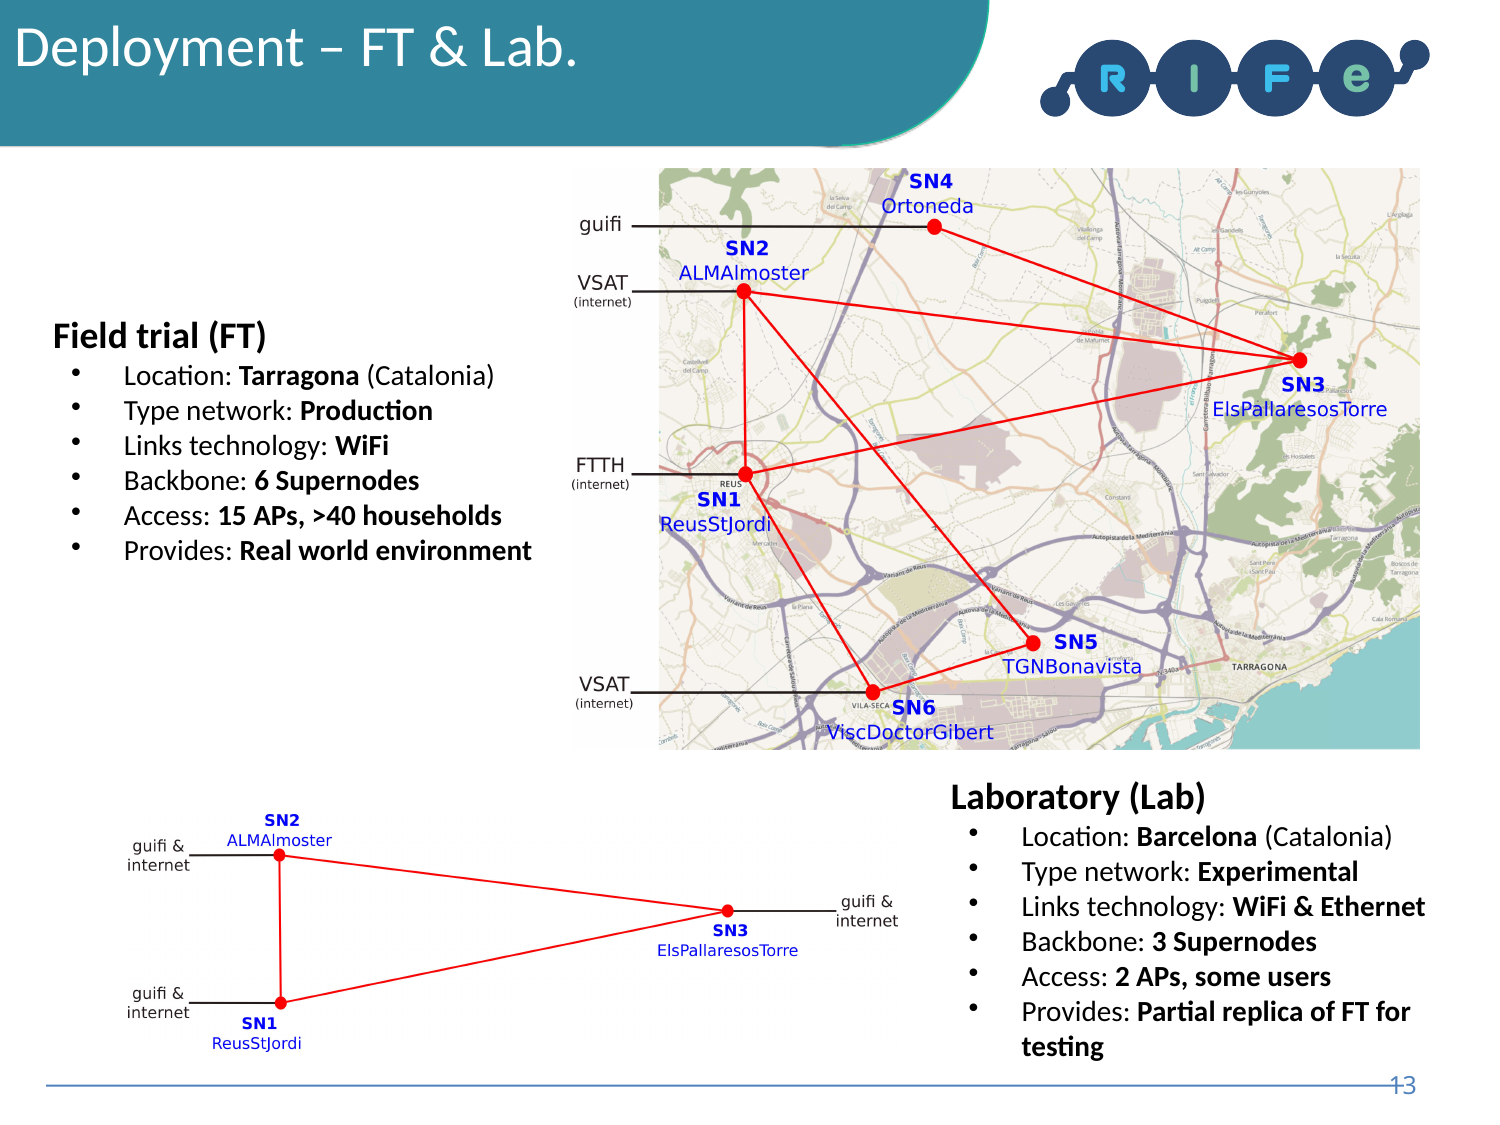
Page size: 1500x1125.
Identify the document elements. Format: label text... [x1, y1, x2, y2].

text_box Laboratory (Lab) Location: Barcelona (Catalonia) Type network: Experimental Links technology: WiFi & Ethernet Backbone: 3 Supernodes Access: 2 APs, some users Provides: Partial replica of FT for testing [939, 766, 1478, 1078]
text_box Field trial (FT) Location: Tarragona (Catalonia) Type network: Production Links technology: WiFi Backbone: 6 Supernodes Access: 15 APs, >40 households Provides: Real world environment [41, 305, 580, 595]
picture [128, 814, 898, 1052]
text_box Deployment – FT & Lab. [0, 0, 1350, 139]
picture [572, 0, 1500, 750]
